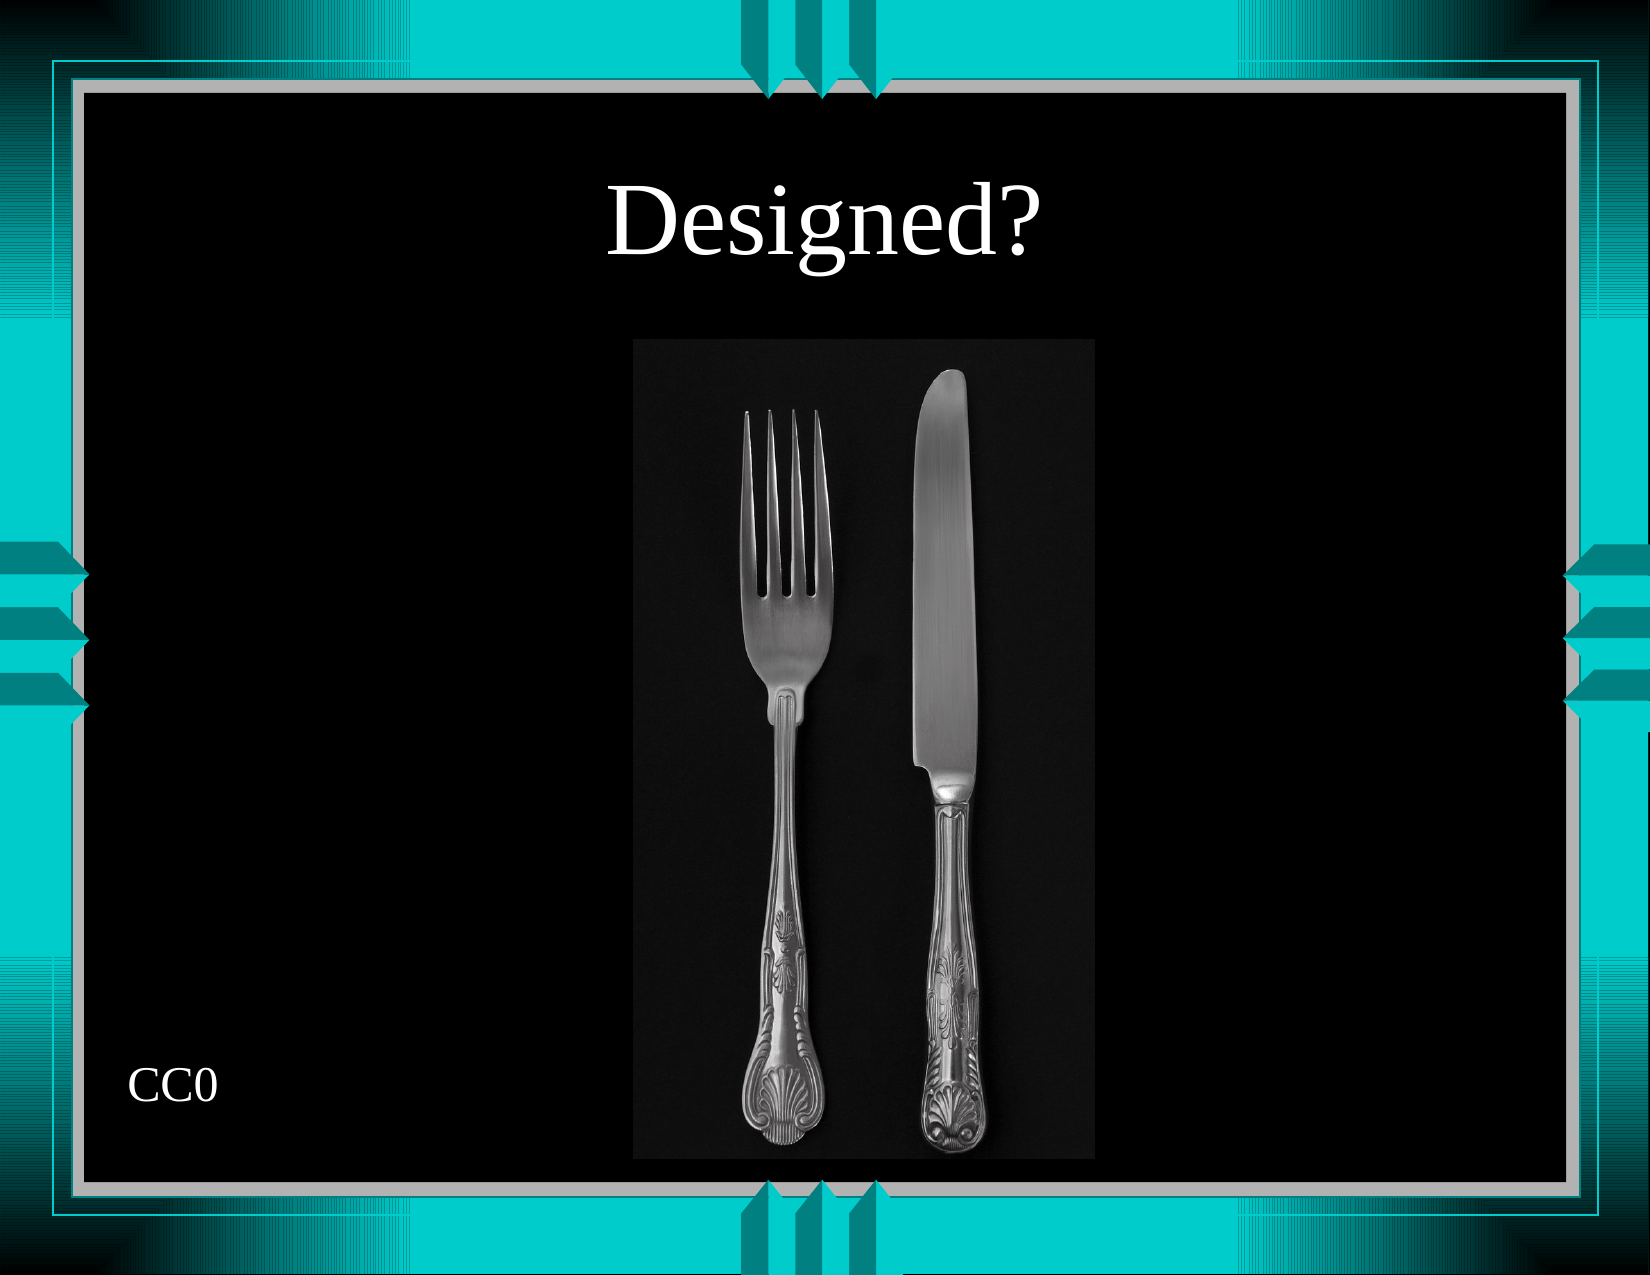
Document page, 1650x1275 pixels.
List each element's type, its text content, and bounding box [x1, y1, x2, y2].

text_box CC0 [112, 1049, 525, 1126]
title Designed? [123, 113, 1527, 326]
picture [633, 339, 1095, 1160]
